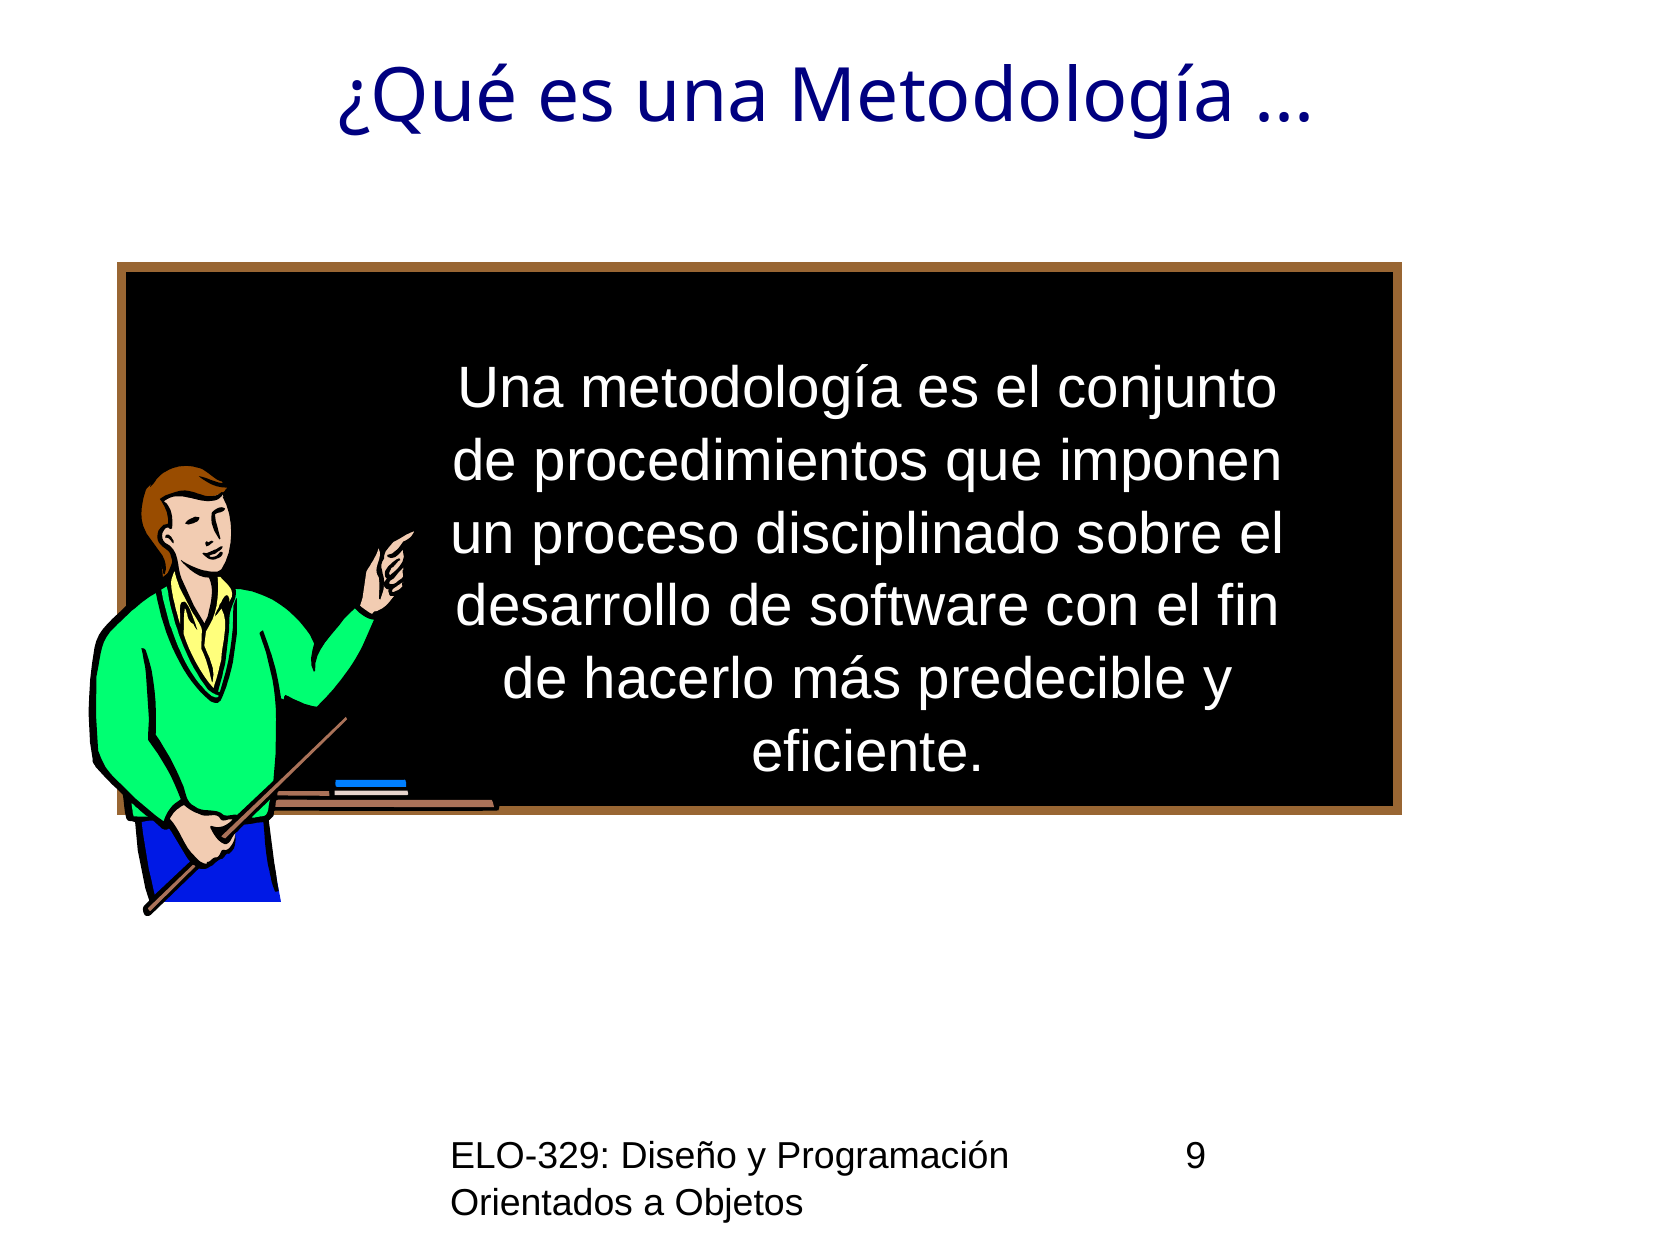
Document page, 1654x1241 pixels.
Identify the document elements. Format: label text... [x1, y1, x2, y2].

text_box [88, 267, 1398, 916]
title ¿Qué es una Metodología ... [82, 43, 1571, 144]
text_box Una metodología es el conjunto de procedimientos que imponen un proceso disciplinado sobre el desarrollo de software con el fin de hacerlo más predecible y eficiente. [407, 338, 1329, 791]
